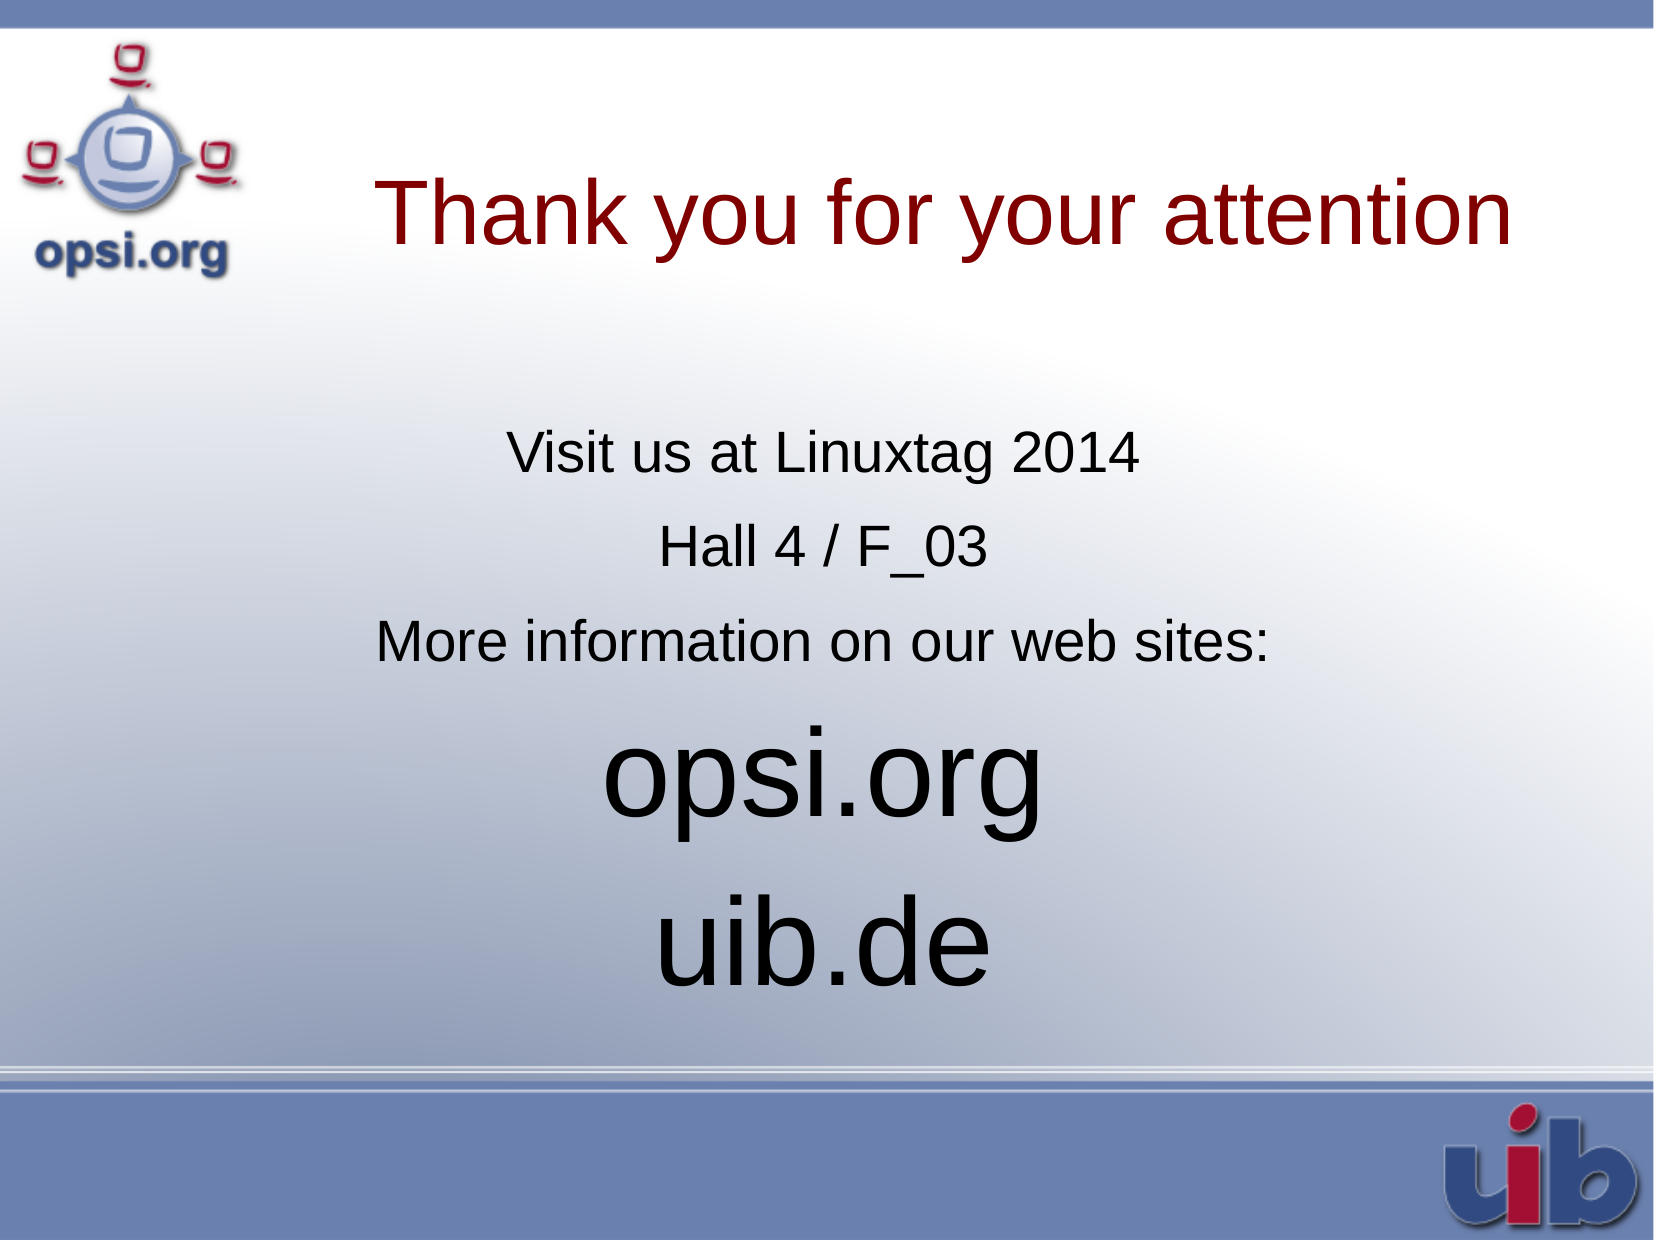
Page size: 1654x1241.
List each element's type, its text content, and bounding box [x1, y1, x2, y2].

picture [0, 0, 1654, 1241]
title Thank you for your attention [236, 147, 1654, 278]
list Visit us at Linuxtag 2014 Hall 4 / F_03 More information on our web sites: opsi.org uib.de [82, 324, 1565, 1106]
